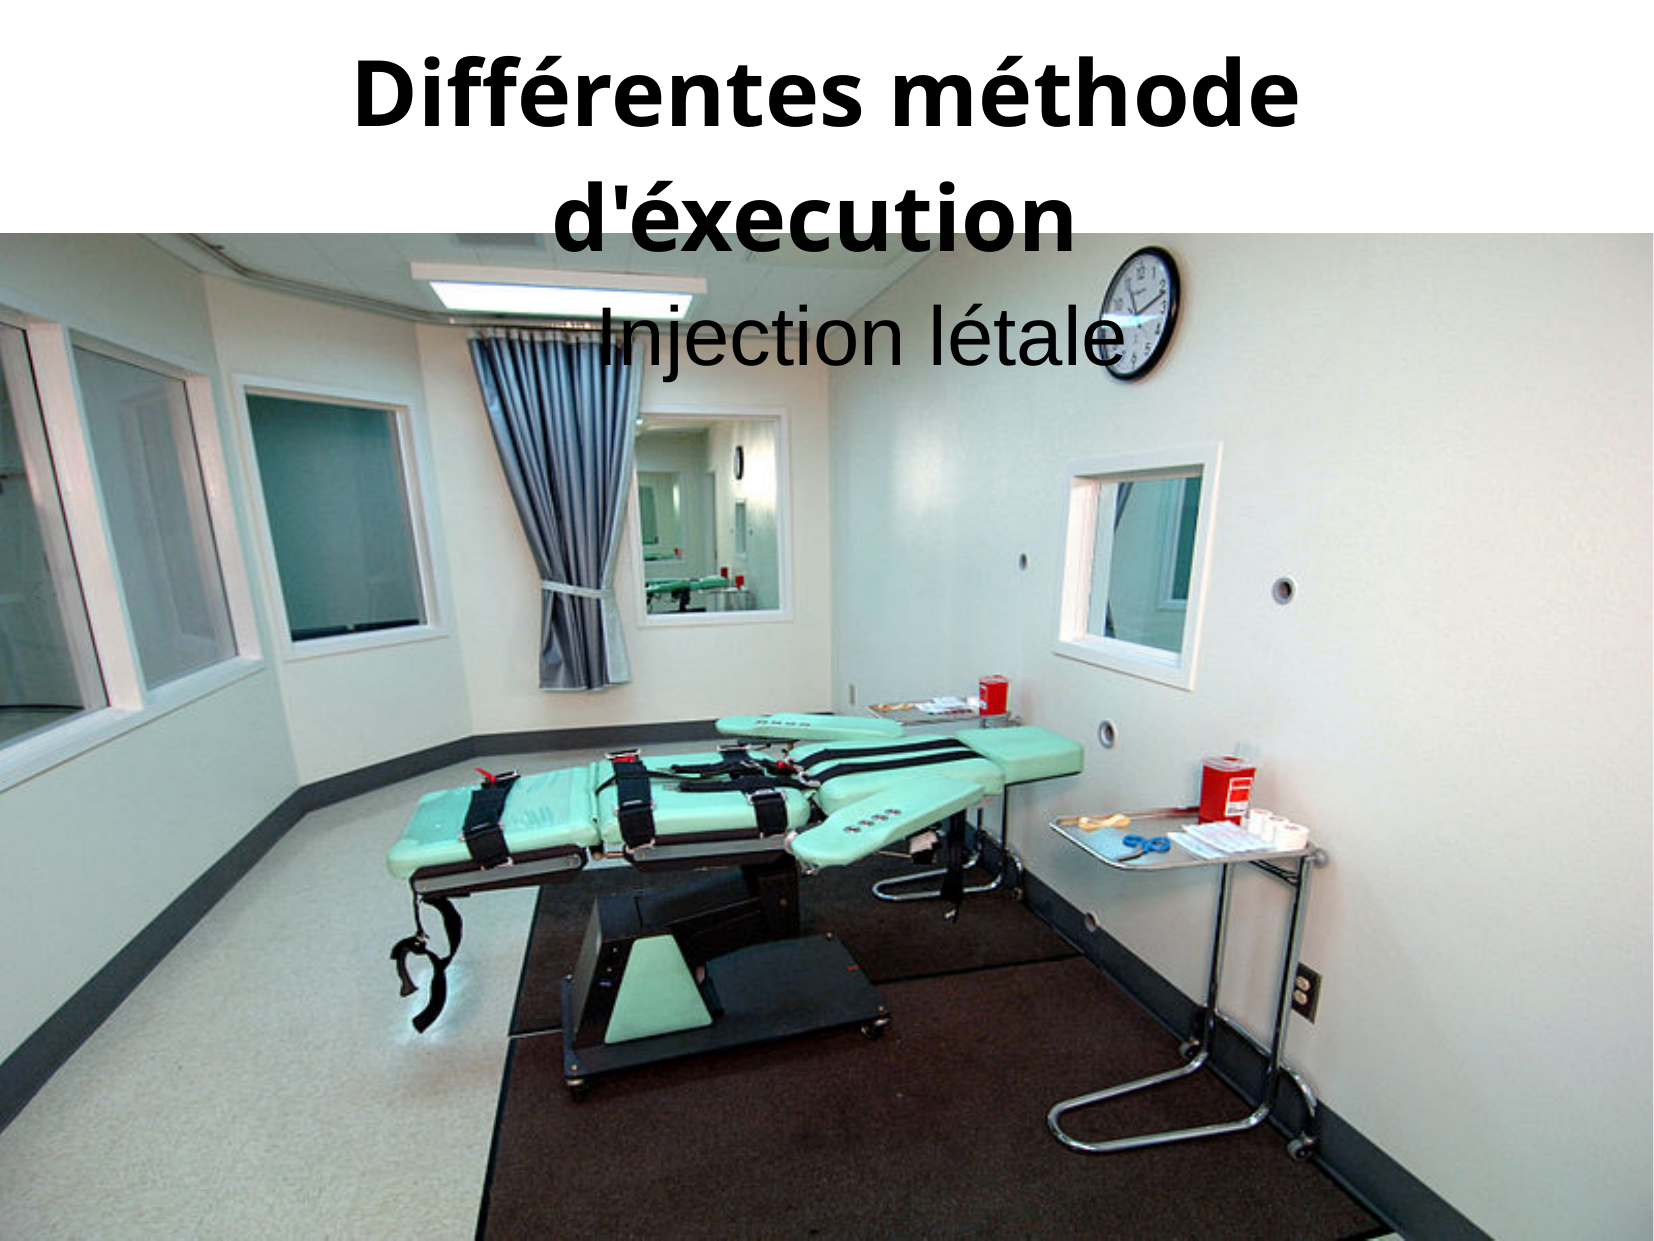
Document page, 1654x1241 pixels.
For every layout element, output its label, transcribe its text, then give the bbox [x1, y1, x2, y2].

picture [0, 233, 1654, 1241]
list Injection létale [82, 290, 1571, 1109]
title Différentes méthode d'éxecution [82, 49, 1571, 257]
